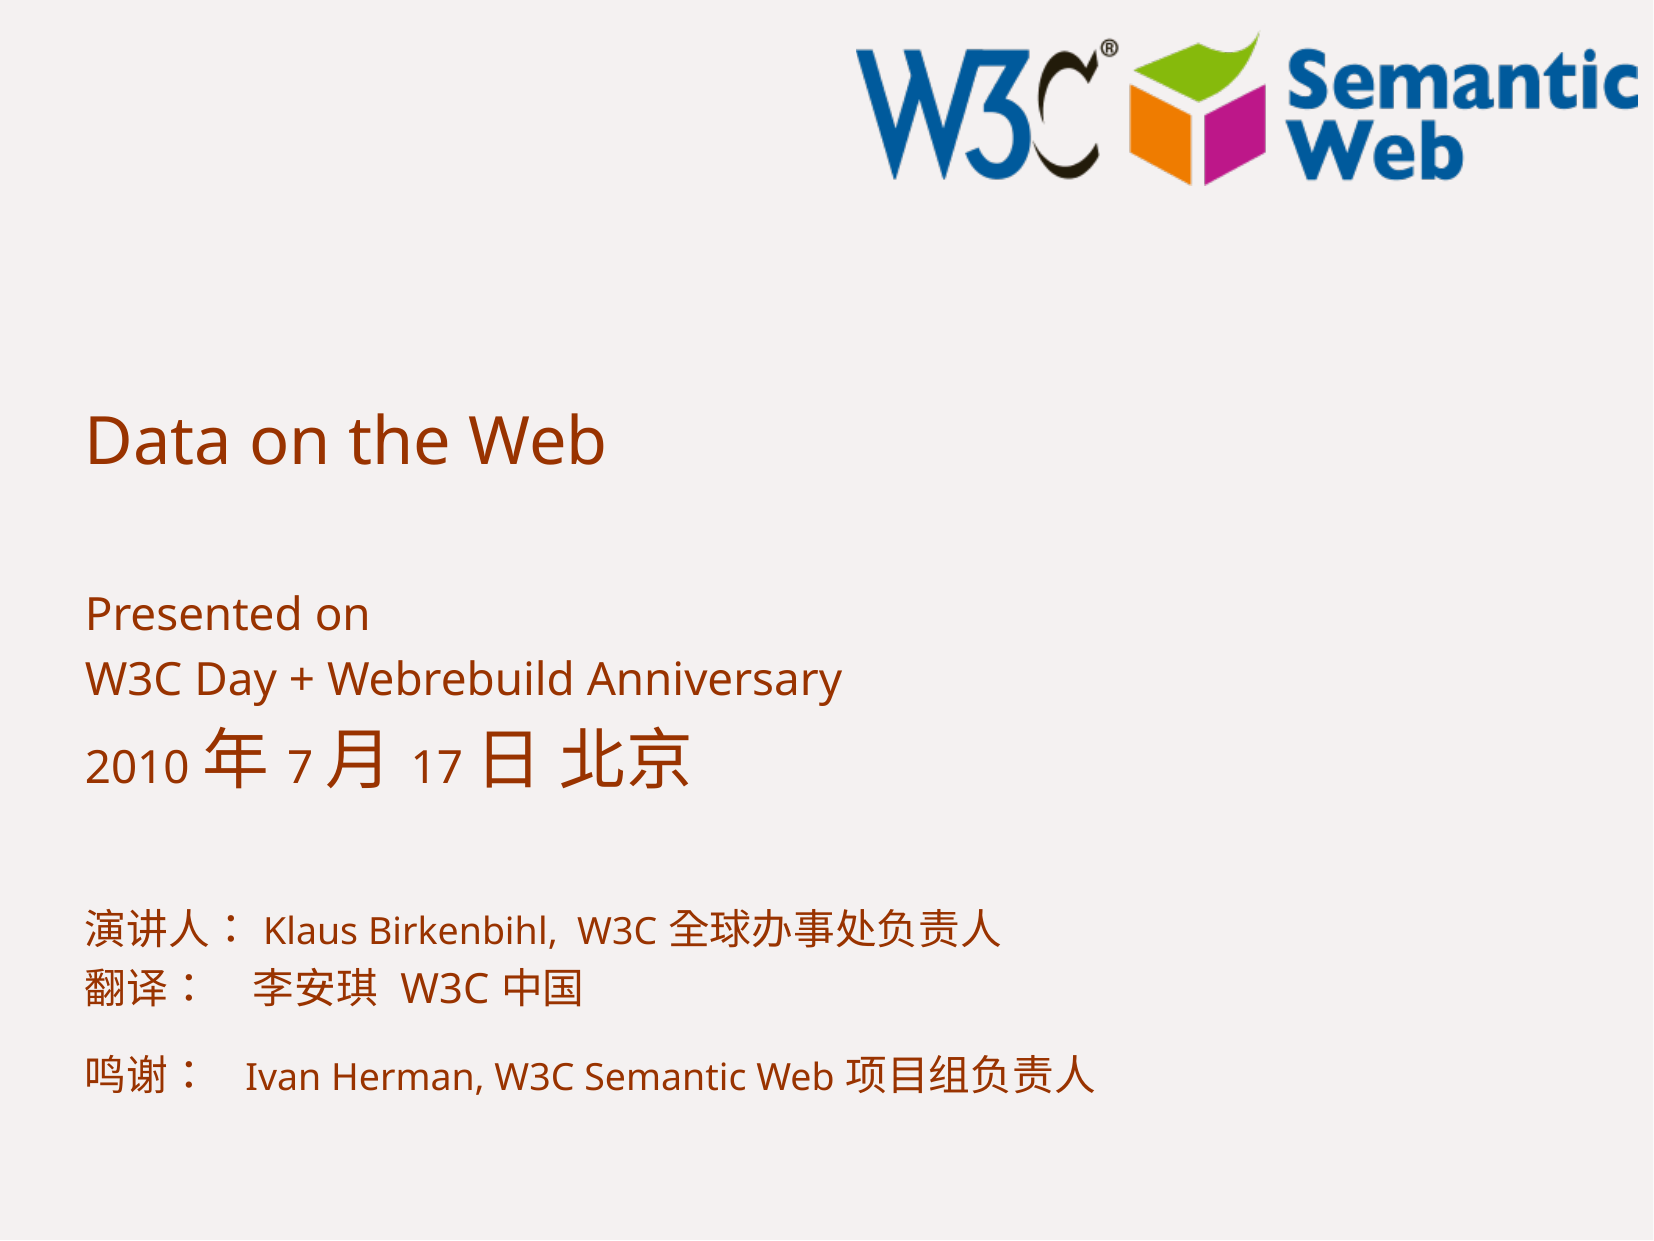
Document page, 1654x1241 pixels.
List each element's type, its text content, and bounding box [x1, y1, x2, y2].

title Data on the Web Presented on W3C Day + Webrebuild Anniversary 2010年7月17日 北京 演讲人：Klaus Birkenbihl, W3C全球办事处负责人 翻译： 李安琪 W3C中国 鸣谢： Ivan Herman, W3C Semantic Web项目组负责人 [84, 415, 1550, 1176]
picture [856, 29, 1638, 186]
